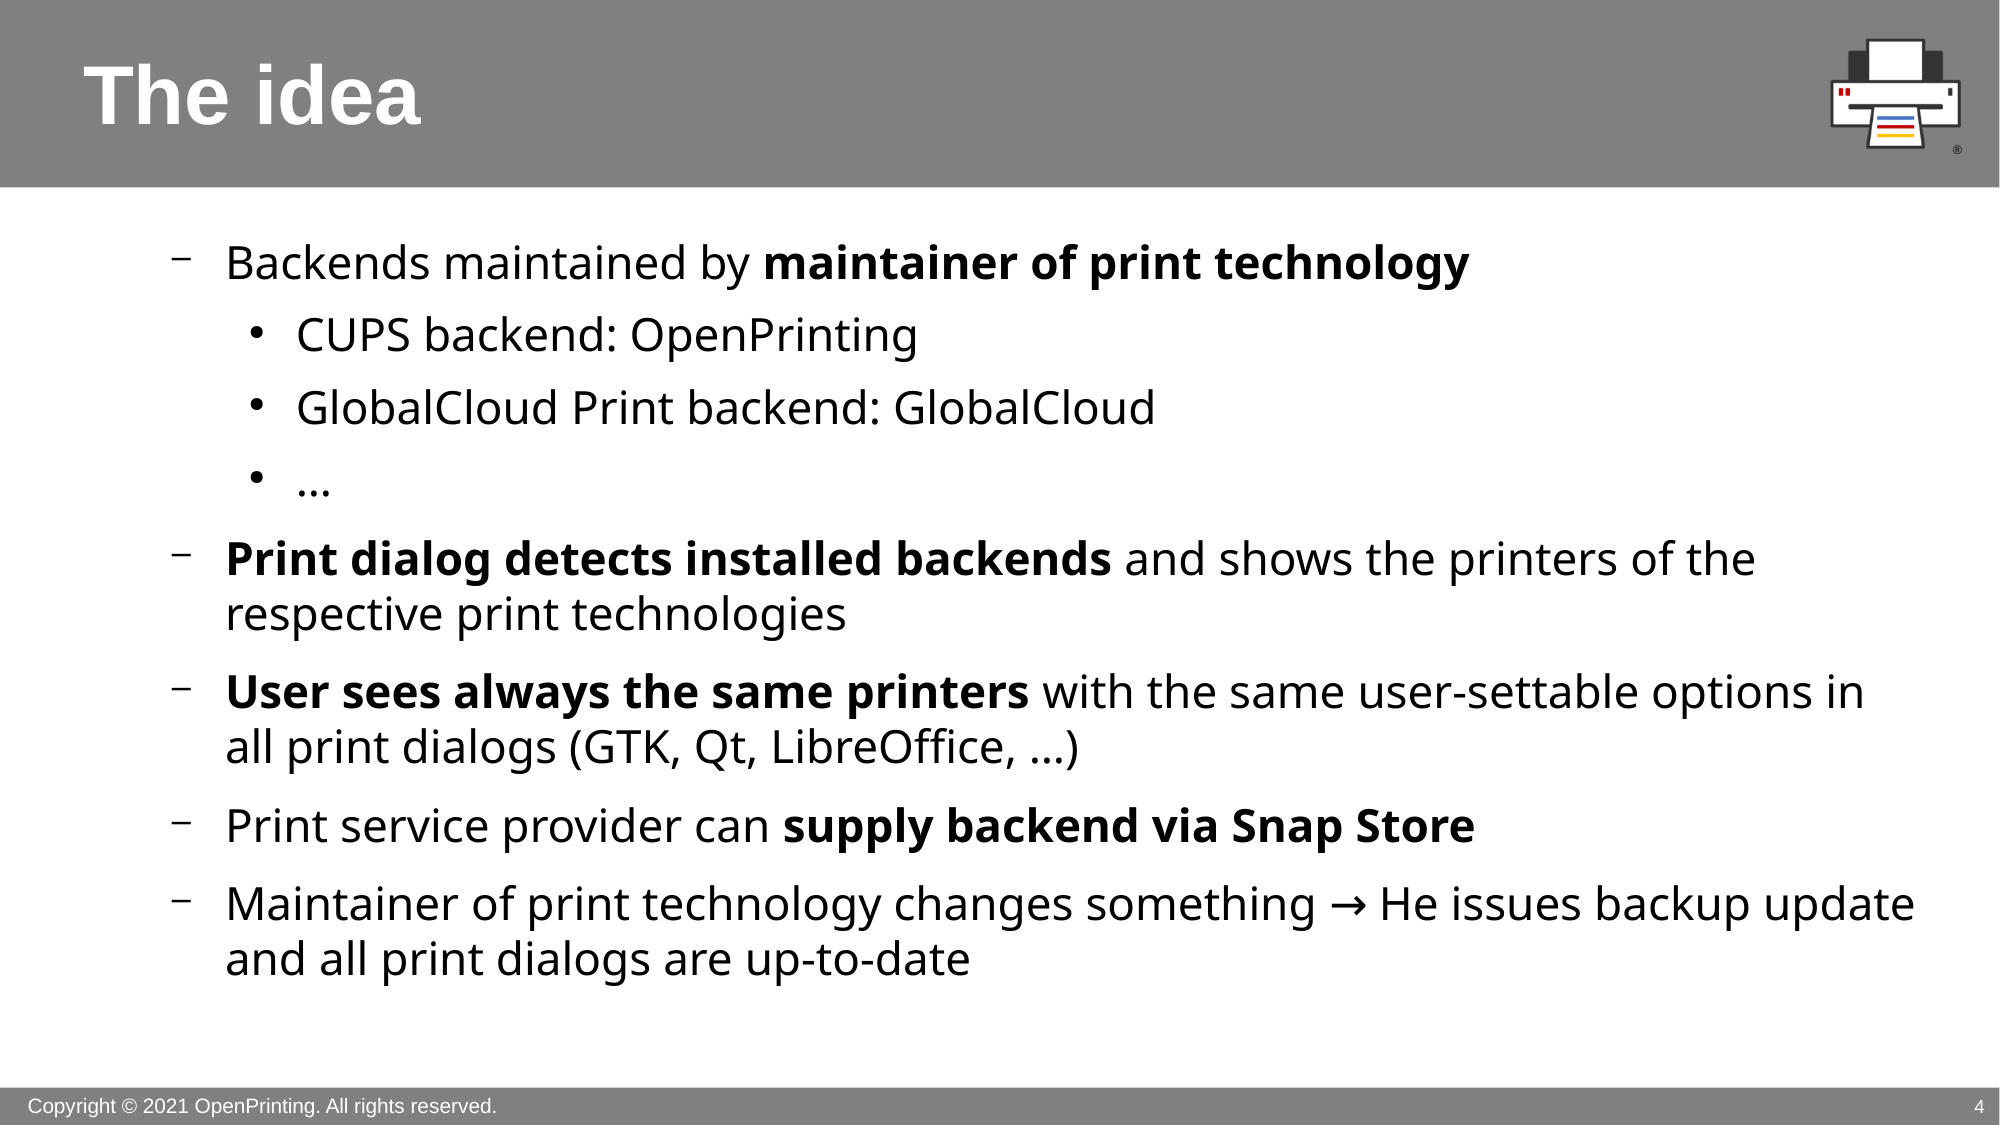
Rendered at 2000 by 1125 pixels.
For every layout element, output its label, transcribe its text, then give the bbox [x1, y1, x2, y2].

picture [1825, 33, 1966, 154]
list Backends maintained by maintainer of print technology CUPS backend: OpenPrinting GlobalCloud Print backend: GlobalCloud … Print dialog detects installed backends and shows the printers of the respective print technologies User sees always the same printers with the same user-settable options in all print dialogs (GTK, Qt, LibreOffice, …) Print service provider can supply backend via Snap Store Maintainer of print technology changes something → He issues backup update and all print dialogs are up-to-date [75, 224, 1936, 1067]
title The idea [75, 7, 1786, 175]
